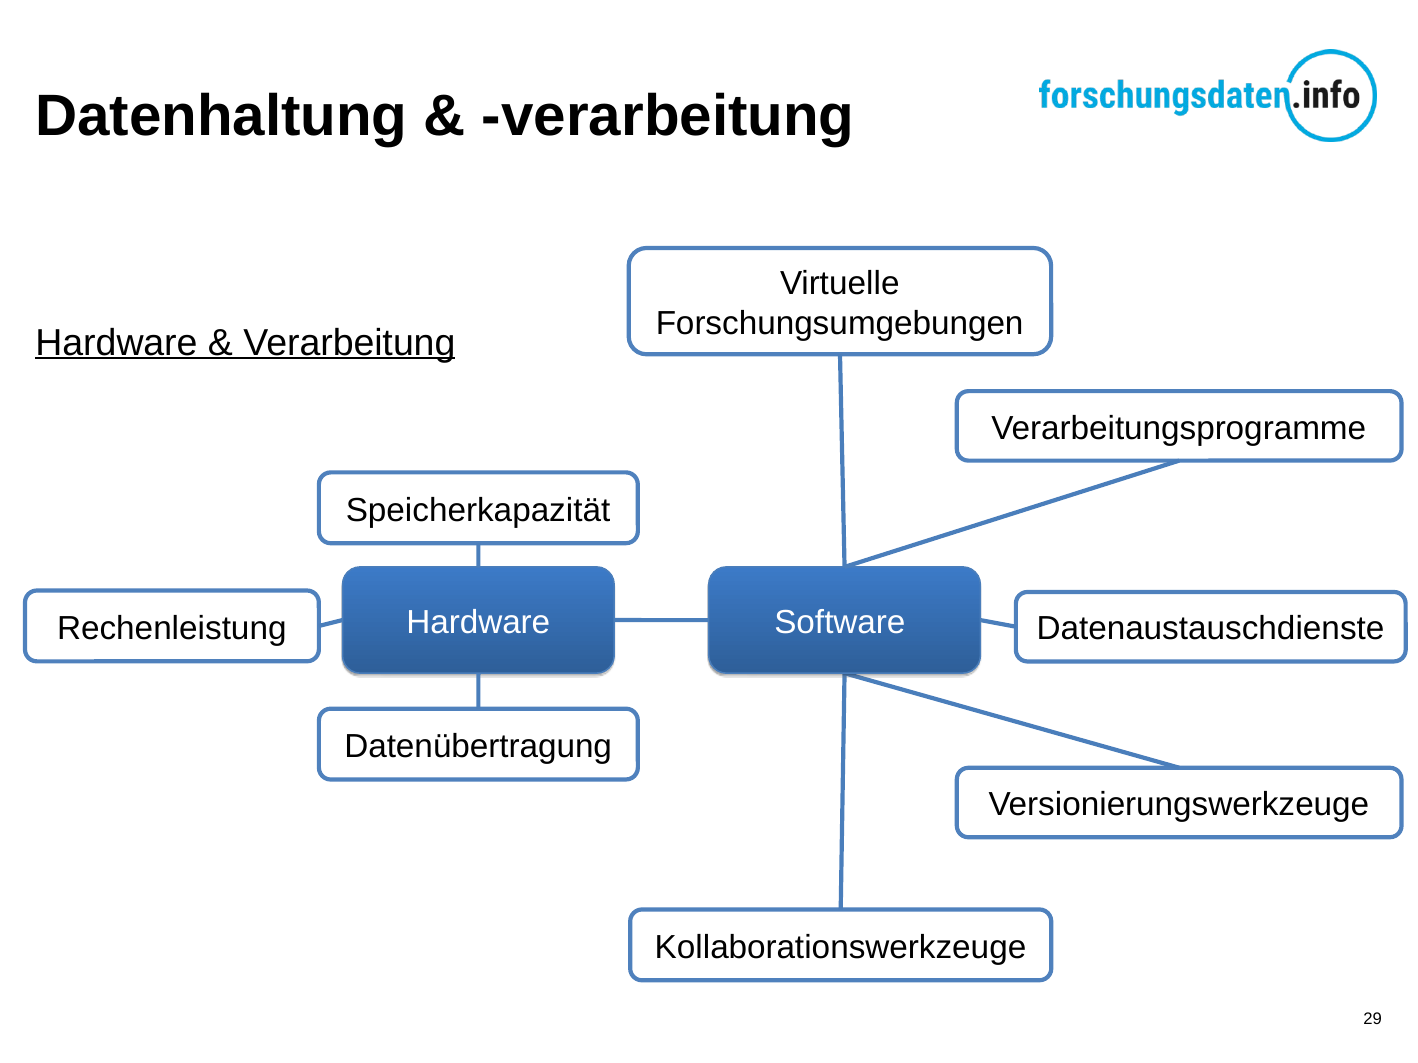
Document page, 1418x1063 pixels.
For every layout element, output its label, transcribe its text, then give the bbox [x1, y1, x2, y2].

text_box Verarbeitungsprogramme [956, 391, 1402, 461]
list Hardware & Verarbeitung [35, 295, 842, 623]
list Hardware & Verarbeitung [843, 295, 1418, 940]
title Datenhaltung & -verarbeitung [35, 76, 1022, 254]
picture [1339, 49, 1377, 85]
picture [1039, 49, 1372, 142]
text_box Datenaustauschdienste [1015, 591, 1406, 662]
text_box Rechenleistung [24, 590, 319, 662]
text_box Kollaborationswerkzeuge [630, 909, 1052, 981]
slide_number <Nummer> [1015, 1003, 1382, 1028]
picture [1342, 107, 1377, 142]
text_box Software [708, 566, 981, 674]
list Hardware & Verarbeitung [35, 623, 842, 940]
text_box Speicherkapazität [318, 472, 638, 544]
text_box Datenübertragung [318, 708, 638, 780]
text_box Versionierungswerkzeuge [956, 767, 1402, 838]
text_box Virtuelle Forschungsumgebungen [628, 247, 1052, 355]
text_box Hardware [342, 566, 615, 674]
